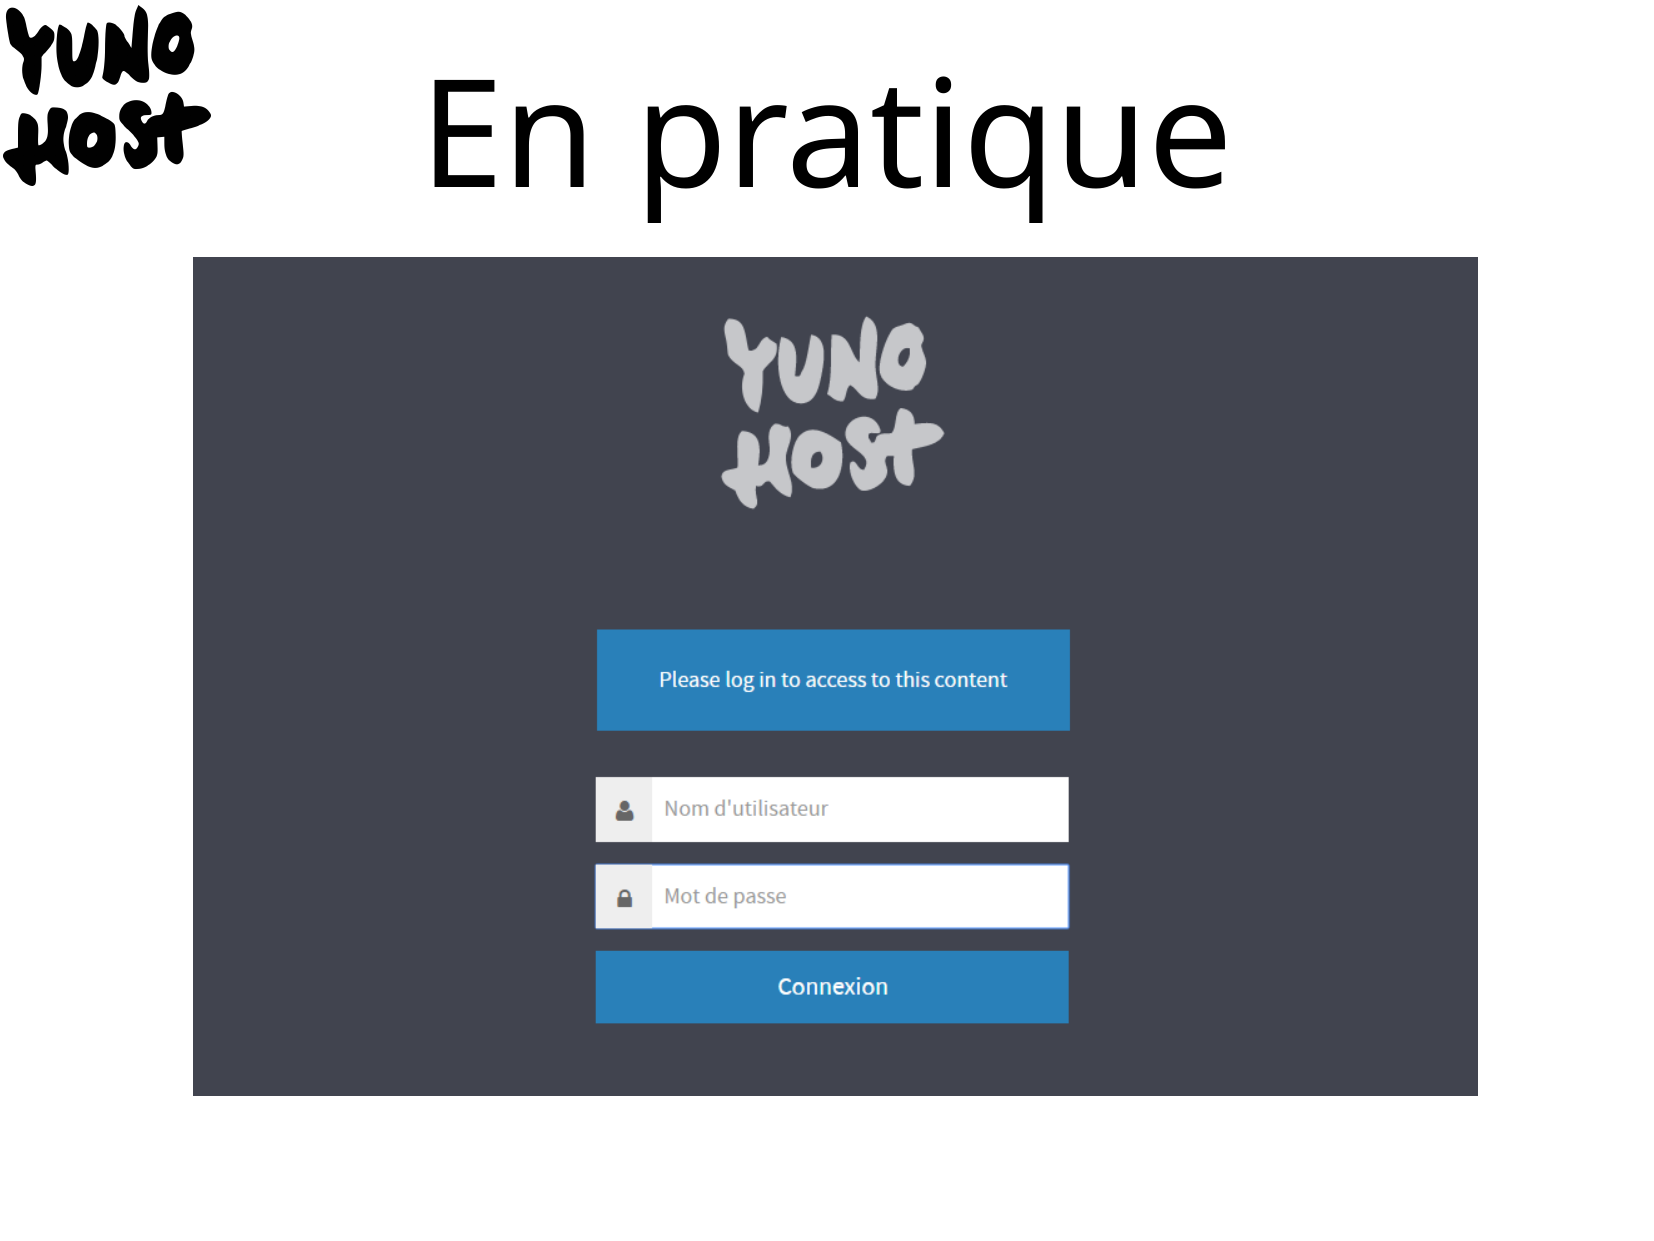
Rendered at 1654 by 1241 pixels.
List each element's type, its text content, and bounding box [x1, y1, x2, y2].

title En pratique [82, 25, 1571, 233]
picture [193, 257, 1478, 1096]
picture [3, 5, 211, 186]
